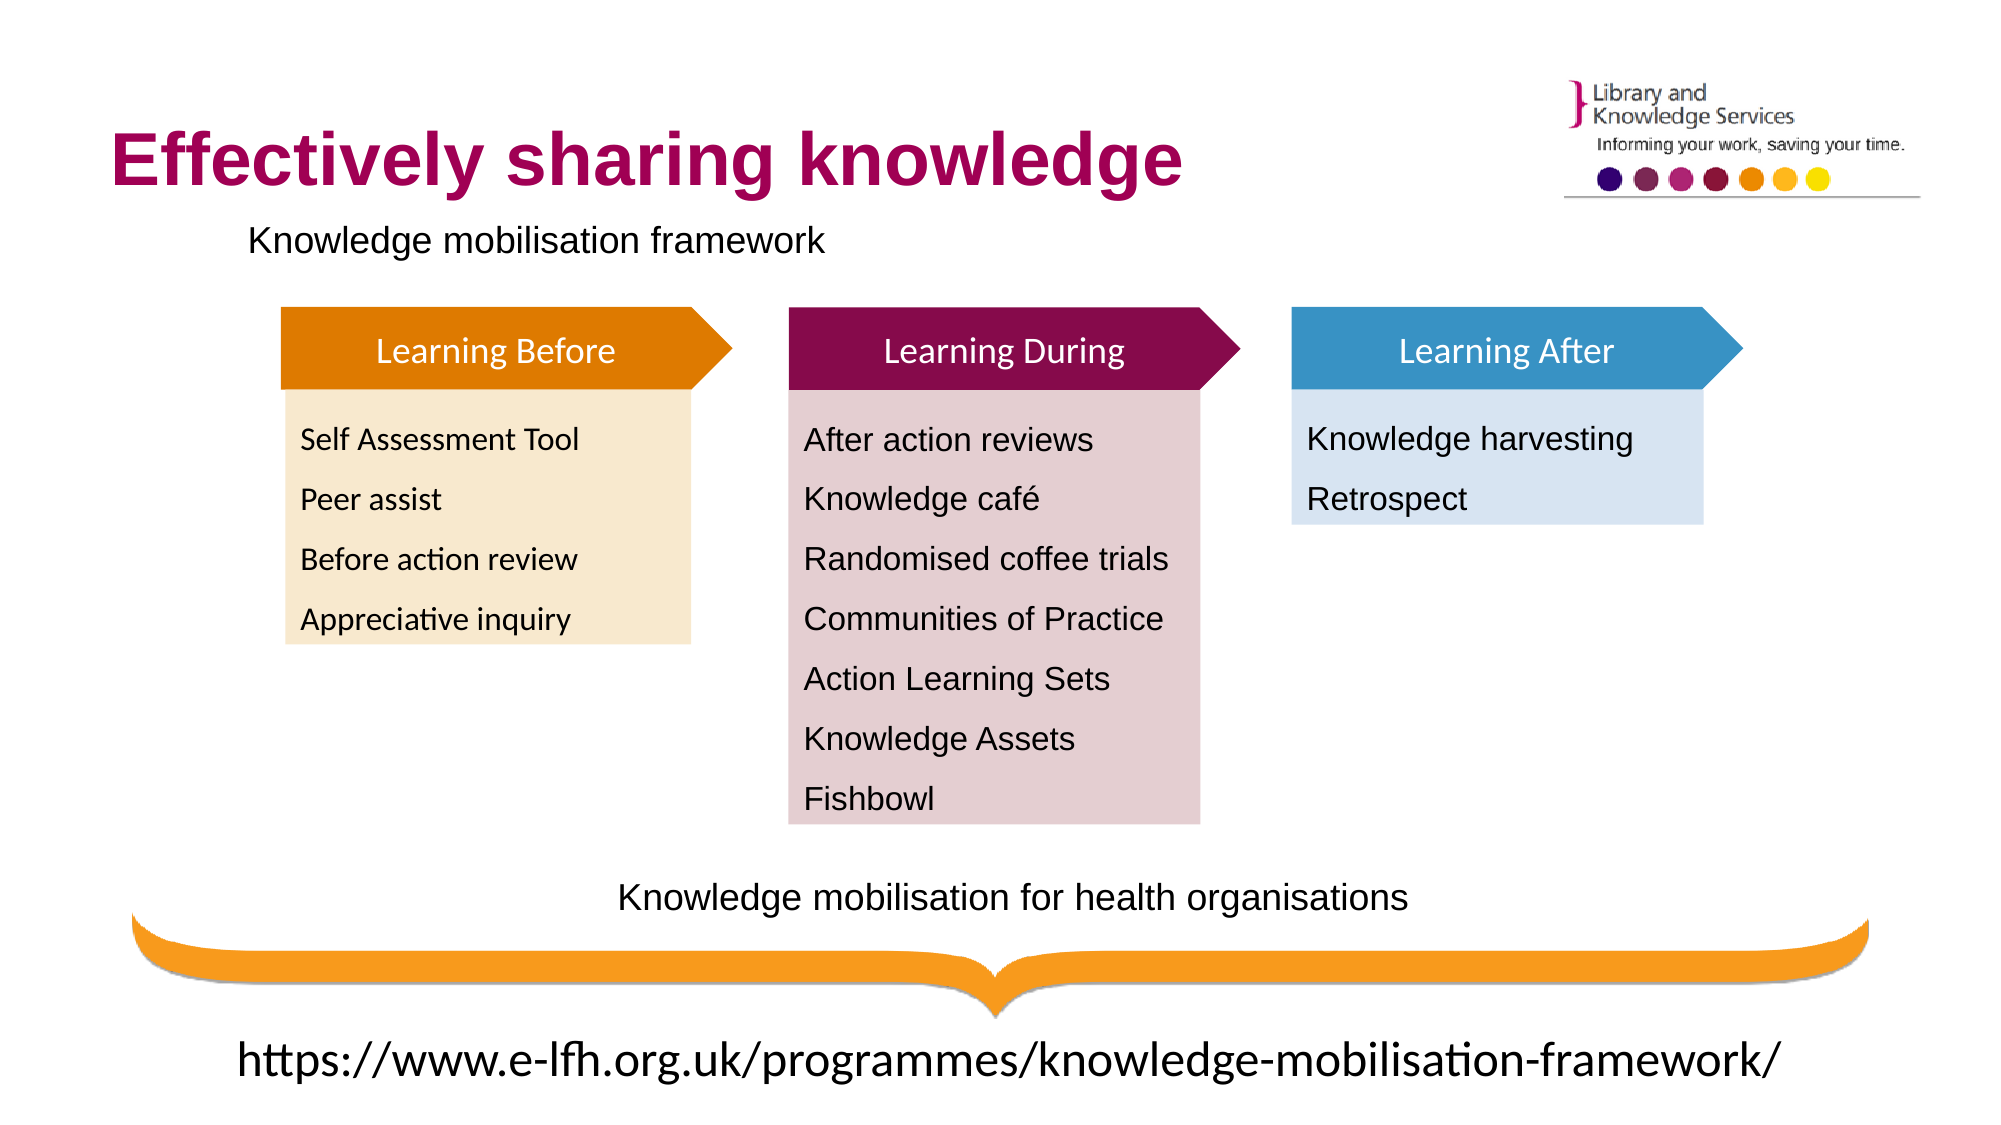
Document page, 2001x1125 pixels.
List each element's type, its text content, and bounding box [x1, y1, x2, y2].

text_box Learning During [788, 307, 1241, 390]
text_box Self Assessment Tool Peer assist Before action review Appreciative inquiry [285, 389, 692, 641]
subtitle https://www.e-lfh.org.uk/programmes/knowledge-mobilisation-framework/ [175, 1025, 1855, 1125]
text_box Learning After [1291, 306, 1744, 389]
text_box Knowledge mobilisation framework [232, 209, 898, 270]
picture [1564, 76, 1923, 196]
text_box After action reviews Knowledge café Randomised coffee trials Communities of Practice Action Learning Sets Knowledge Assets Fishbowl [788, 390, 1201, 822]
text_box Knowledge mobilisation for health organisations [602, 865, 1449, 912]
picture [132, 912, 1868, 1015]
text_box Knowledge harvesting Retrospect [1291, 389, 1704, 519]
title Effectively sharing knowledge [77, 62, 1218, 210]
text_box Learning Before [280, 306, 733, 390]
